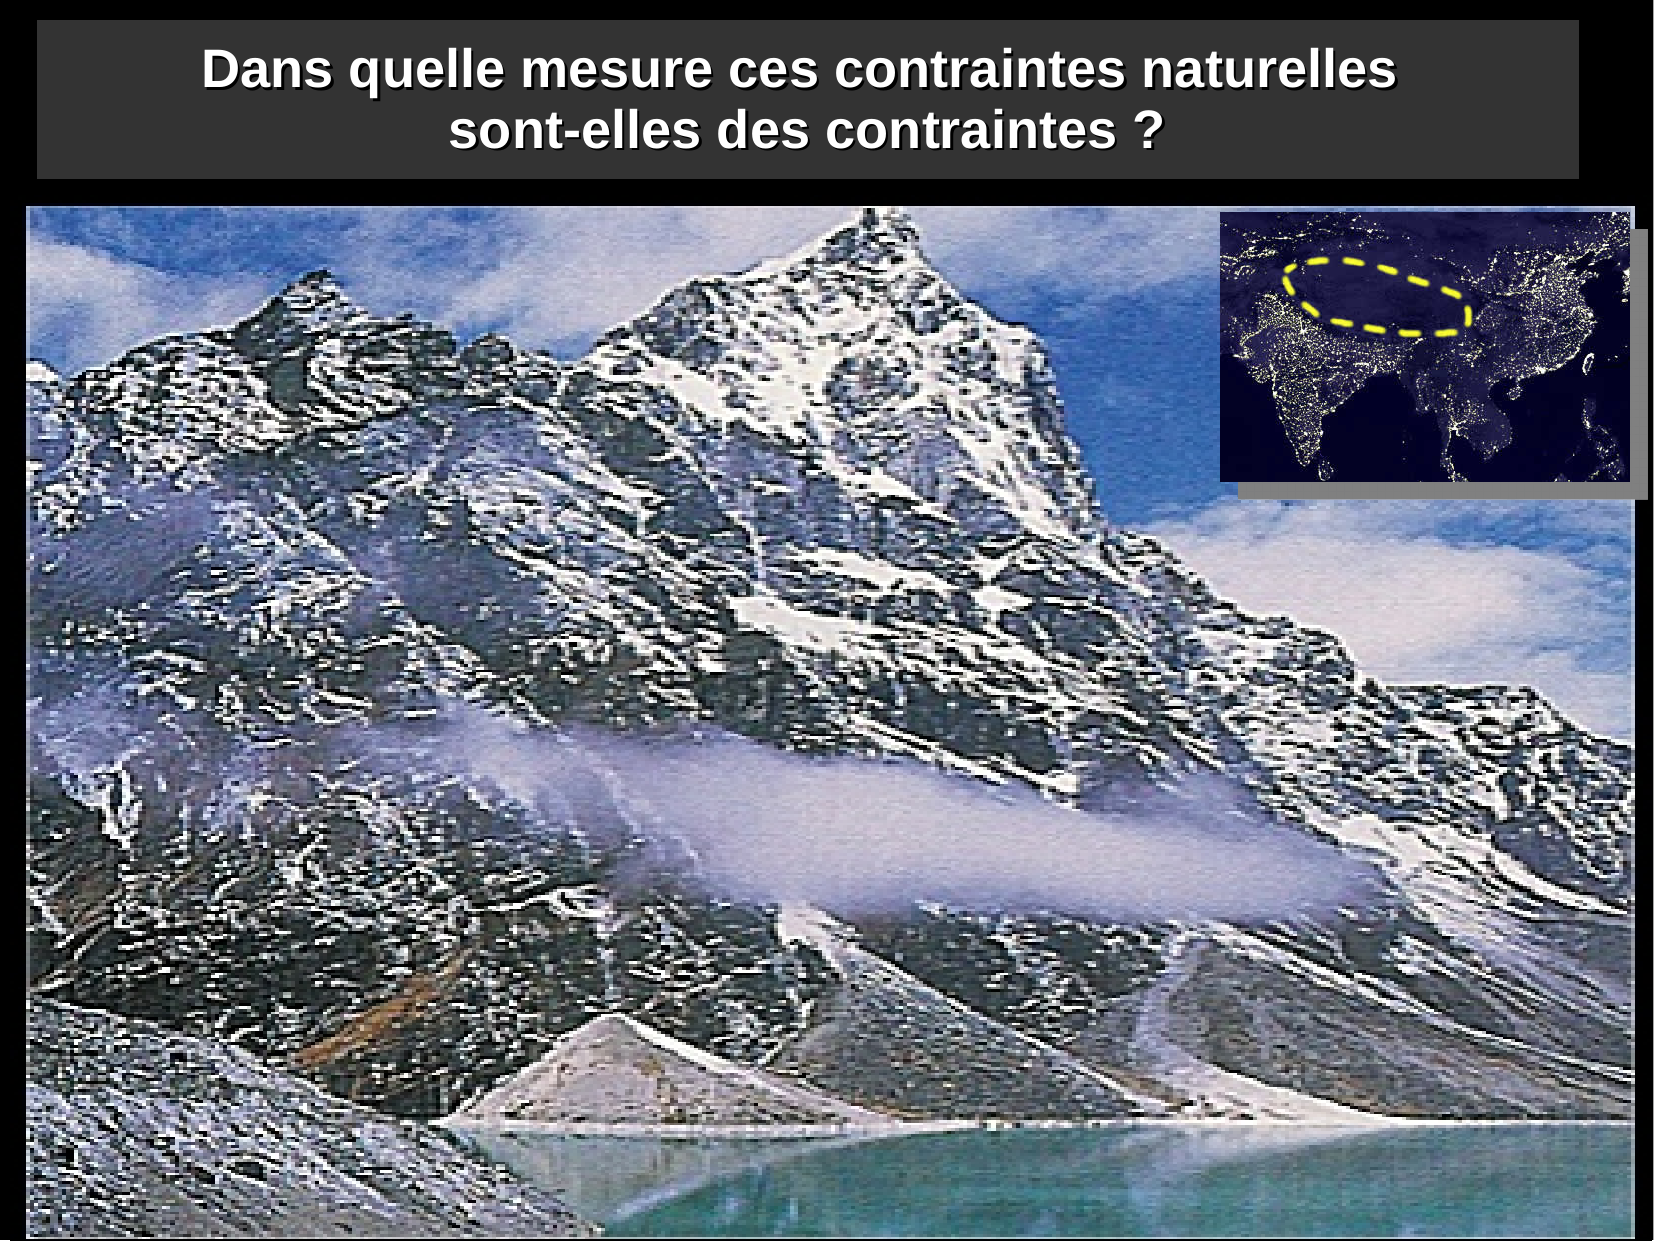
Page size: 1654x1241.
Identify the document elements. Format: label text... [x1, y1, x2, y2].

text_box Dans quelle mesure ces contraintes naturelles sont-elles des contraintes ? [36, 19, 1580, 180]
picture [10, 195, 1652, 1241]
